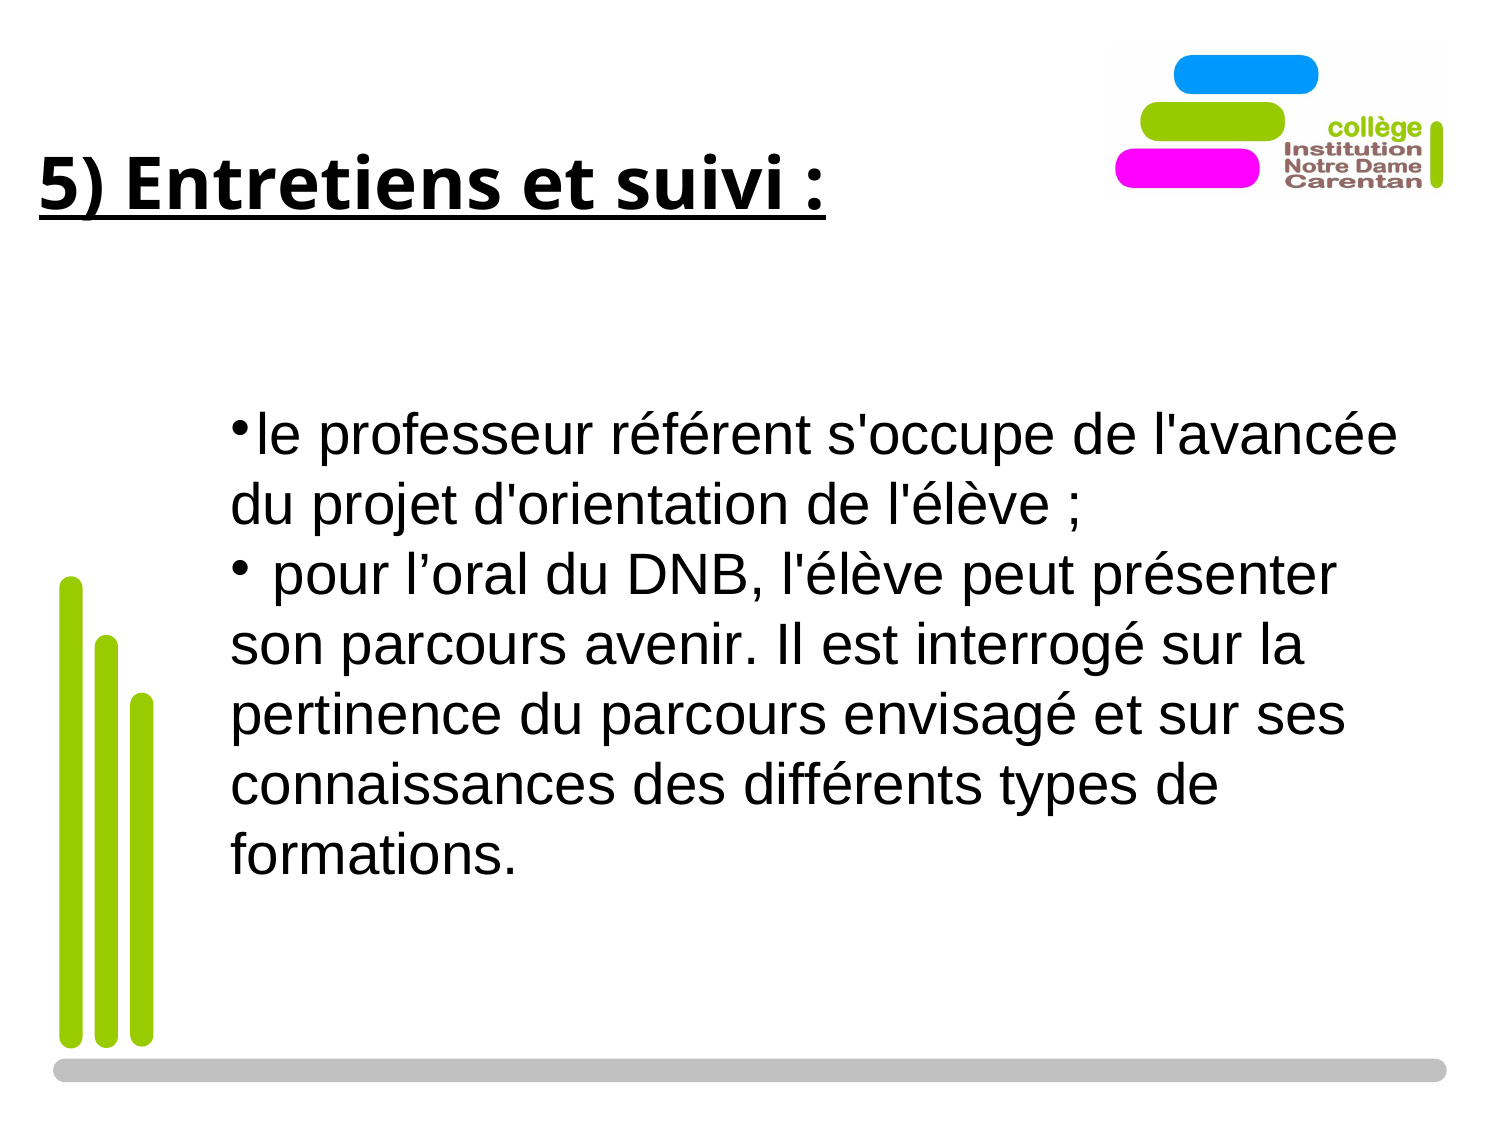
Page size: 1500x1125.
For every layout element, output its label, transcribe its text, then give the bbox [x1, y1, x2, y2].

text_box 5) Entretiens et suivi : [23, 136, 1194, 225]
text_box [130, 692, 154, 1047]
text_box [53, 1058, 1447, 1083]
text_box [94, 634, 118, 1048]
picture [1105, 42, 1447, 198]
text_box [59, 576, 83, 1049]
text_box le professeur référent s'occupe de l'avancée du projet d'orientation de l'élève ; pour l’oral du DNB, l'élève peut présenter son parcours avenir. Il est interrogé sur la pertinence du parcours envisagé et sur ses connaissances des différents types de formations. [141, 388, 1441, 894]
